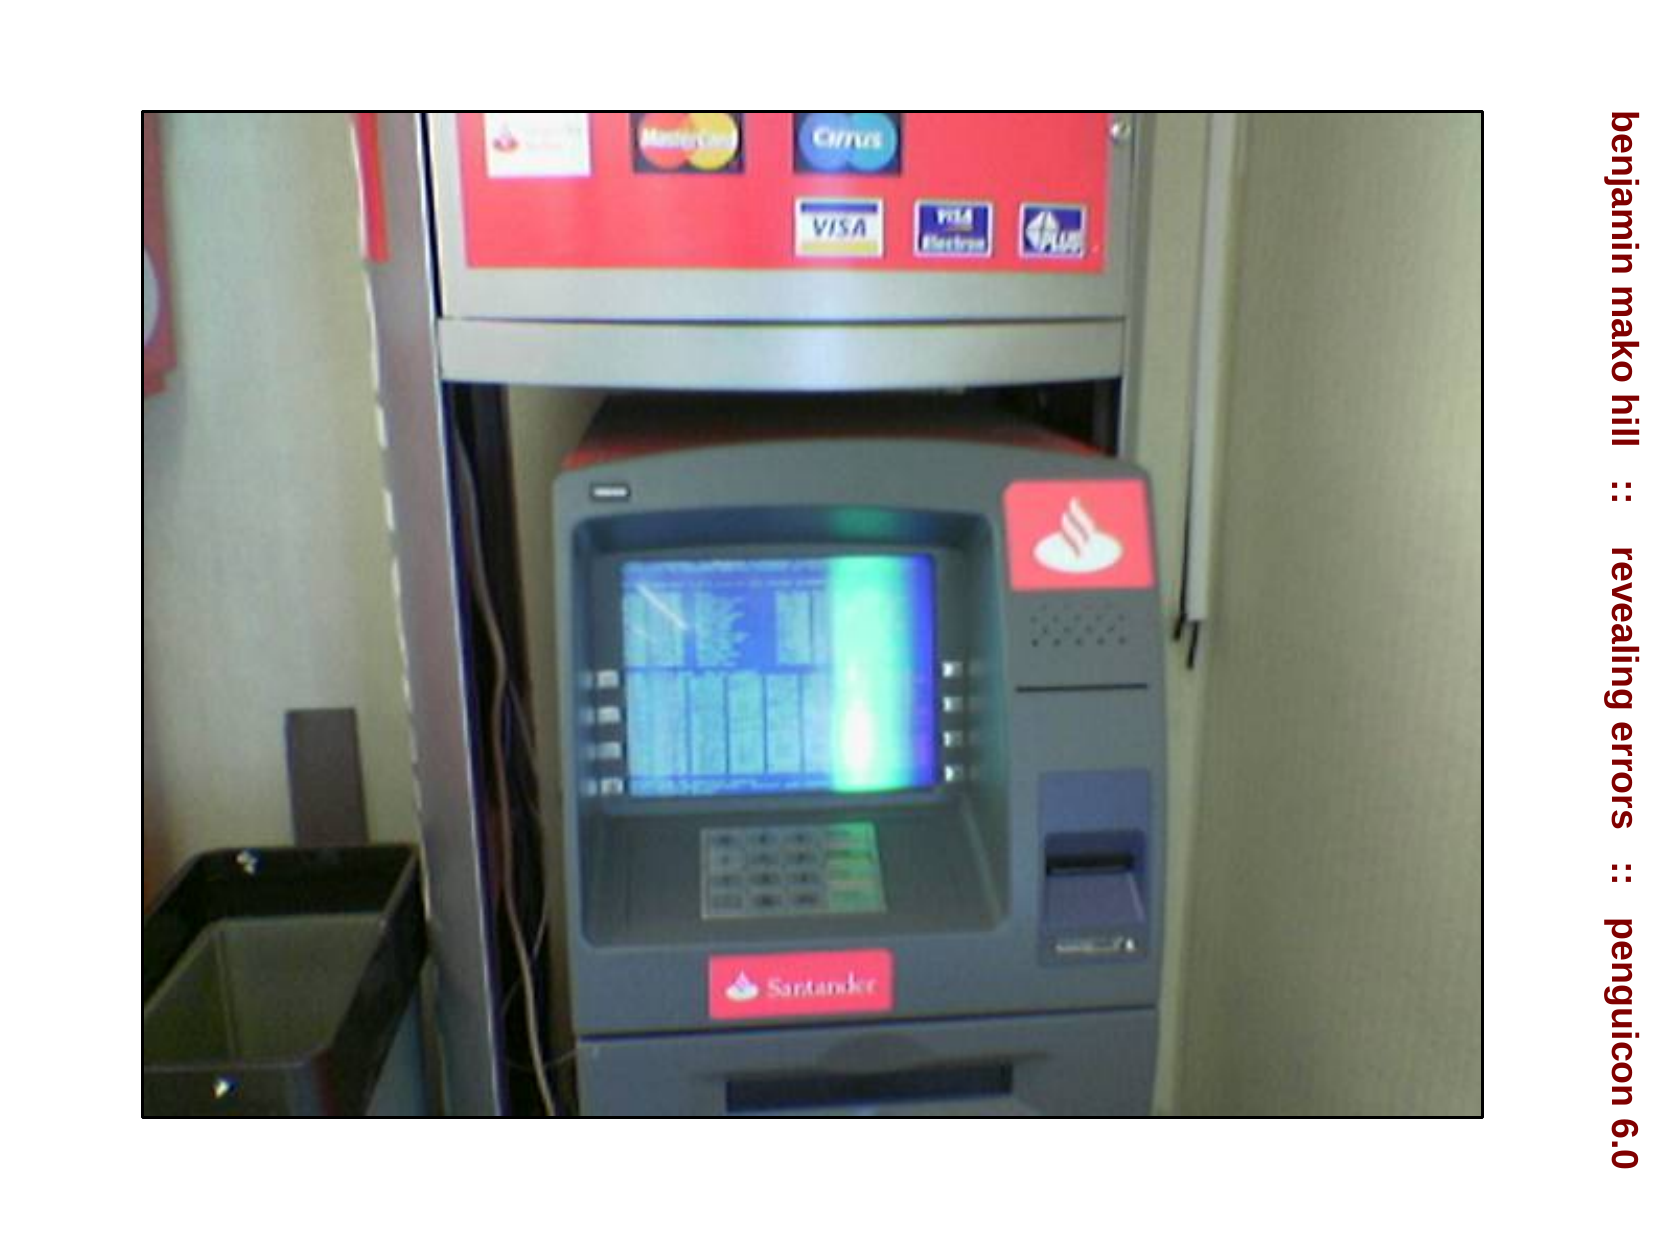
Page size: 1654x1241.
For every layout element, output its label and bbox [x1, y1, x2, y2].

picture [144, 112, 1482, 1116]
